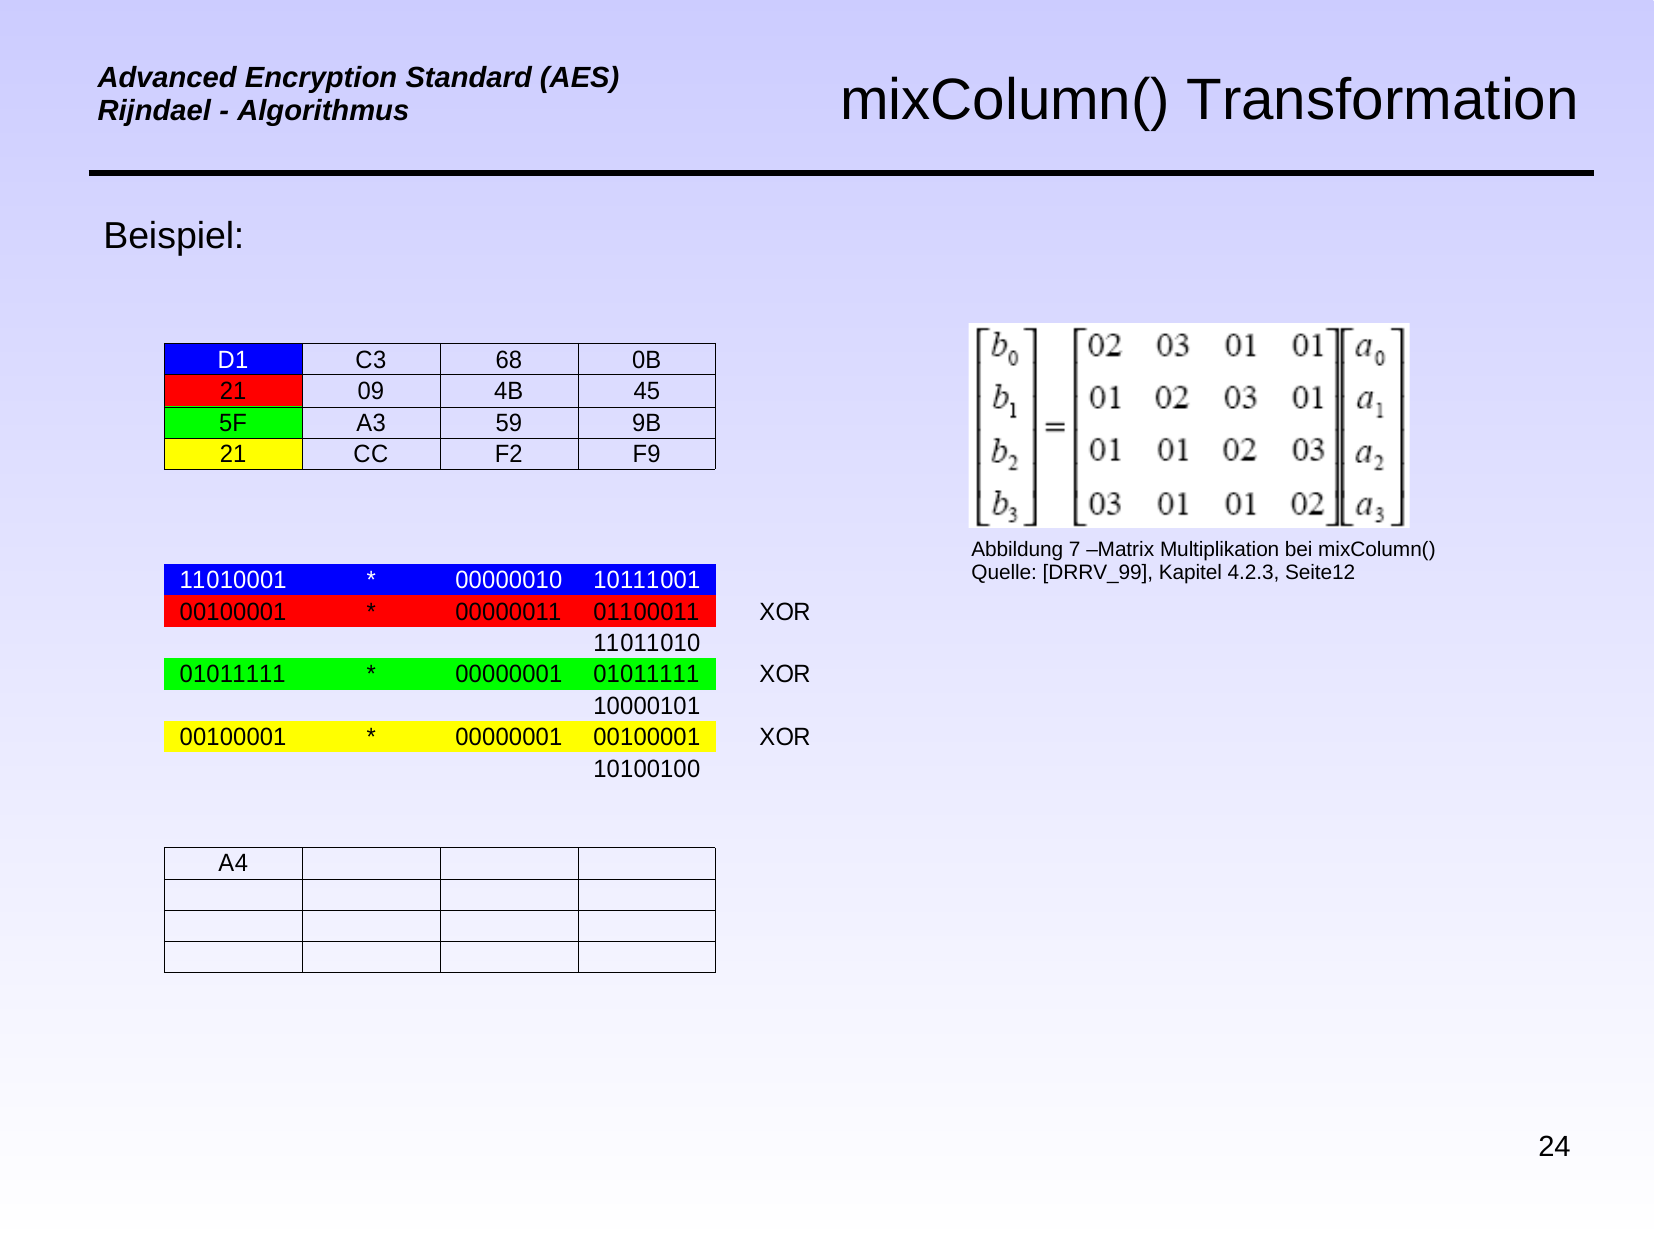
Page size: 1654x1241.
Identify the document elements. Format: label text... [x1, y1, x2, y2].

text_box Advanced Encryption Standard (AES) Rijndael - Algorithmus [82, 29, 650, 159]
picture [968, 323, 1410, 528]
text_box Beispiel: [88, 206, 709, 264]
text_box Abbildung 7 –Matrix Multiplikation bei mixColumn() Quelle: [DRRV_99], Kapitel 4.2.3, Seite12 [956, 529, 1453, 591]
text_box mixColumn() Transformation [767, 59, 1595, 139]
chart [162, 341, 983, 1082]
